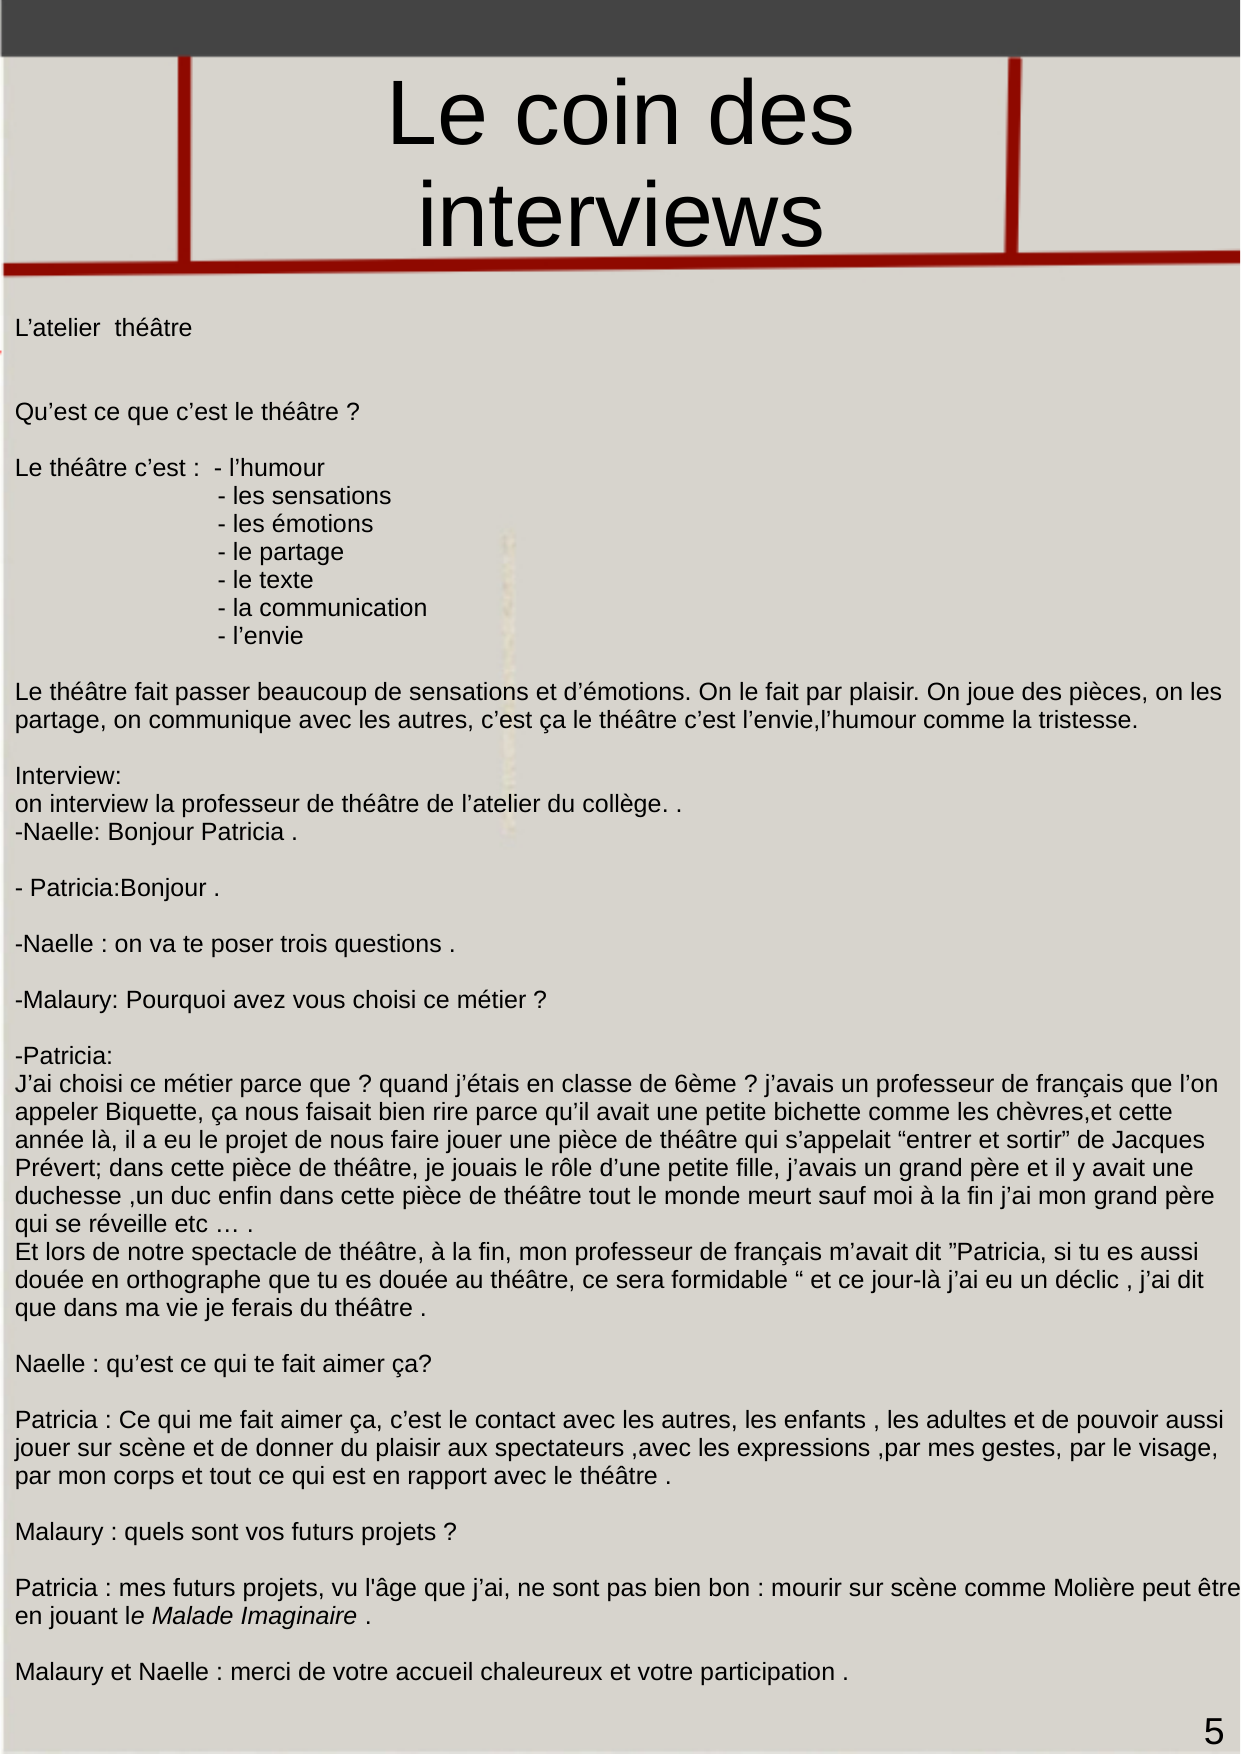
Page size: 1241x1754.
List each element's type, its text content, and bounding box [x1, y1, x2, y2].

title Le coin des interviews [62, 0, 1182, 306]
text_box 5 [1189, 1703, 1241, 1754]
picture [1182, 0, 1241, 306]
text_box L’atelier théâtre Qu’est ce que c’est le théâtre ? Le théâtre c’est : - l’humour - les sensations - les émotions - le partage - le texte - la communication - l’envie Le théâtre fait passer beaucoup de sensations et d’émotions. On le fait par plaisir. On joue des pièces, on les partage, on communique avec les autres, c’est ça le théâtre c’est l’envie,l’humour comme la tristesse. Interview: on interview la professeur de théâtre de l’atelier du collège. . -Naelle: Bonjour Patricia . - Patricia:Bonjour . -Naelle : on va te poser trois questions . -Malaury: Pourquoi avez vous choisi ce métier ? -Patricia: J’ai choisi ce métier parce que ? quand j’étais en classe de 6ème ? j’avais un professeur de français que l’on appeler Biquette, ça nous faisait bien rire parce qu’il avait une petite bichette comme les chèvres,et cette année là, il a eu le projet de nous faire jouer une pièce de théâtre qui s’appelait “entrer et sortir” de Jacques Prévert; dans cette pièce de théâtre, je jouais le rôle d’une petite fille, j’avais un grand père et il y avait une duchesse ,un duc enfin dans cette pièce de théâtre tout le monde meurt sauf moi à la fin j’ai mon grand père qui se réveille etc … . Et lors de notre spectacle de théâtre, à la fin, mon professeur de français m’avait dit ”Patricia, si tu es aussi douée en orthographe que tu es douée au théâtre, ce sera formidable “ et ce jour-là j’ai eu un déclic , j’ai dit que dans ma vie je ferais du théâtre . Naelle : qu’est ce qui te fait aimer ça? Patricia : Ce qui me fait aimer ça, c’est le contact avec les autres, les enfants , les adultes et de pouvoir aussi jouer sur scène et de donner du plaisir aux spectateurs ,avec les expressions ,par mes gestes, par le visage, par mon corps et tout ce qui est en rapport avec le théâtre . Malaury : quels sont vos futurs projets ? Patricia : mes futurs projets, vu l'âge que j’ai, ne sont pas bien bon : mourir sur scène comme Molière peut être en jouant le Malade Imaginaire . Malaury et Naelle : merci de votre accueil chaleureux et votre participation . [0, 306, 1241, 1754]
picture [0, 0, 62, 306]
